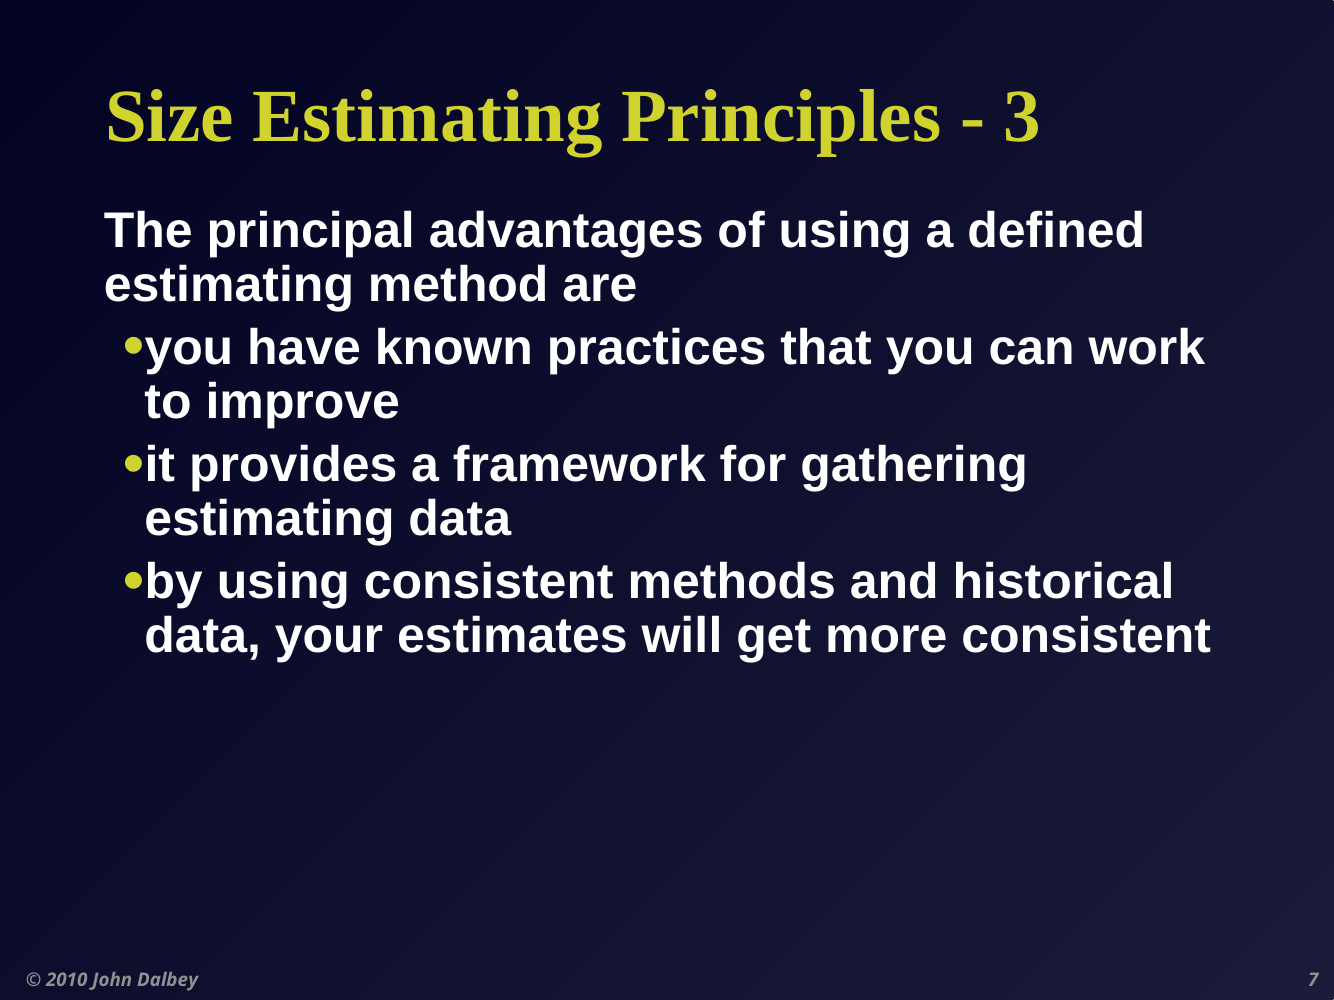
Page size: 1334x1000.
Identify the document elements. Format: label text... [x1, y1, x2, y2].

title Size Estimating Principles - 3 [88, 54, 1288, 180]
list The principal advantages of using a defined estimating method are you have known practices that you can work to improve it provides a framework for gathering estimating data by using consistent methods and historical data, your estimates will get more consistent [69, 196, 1270, 951]
